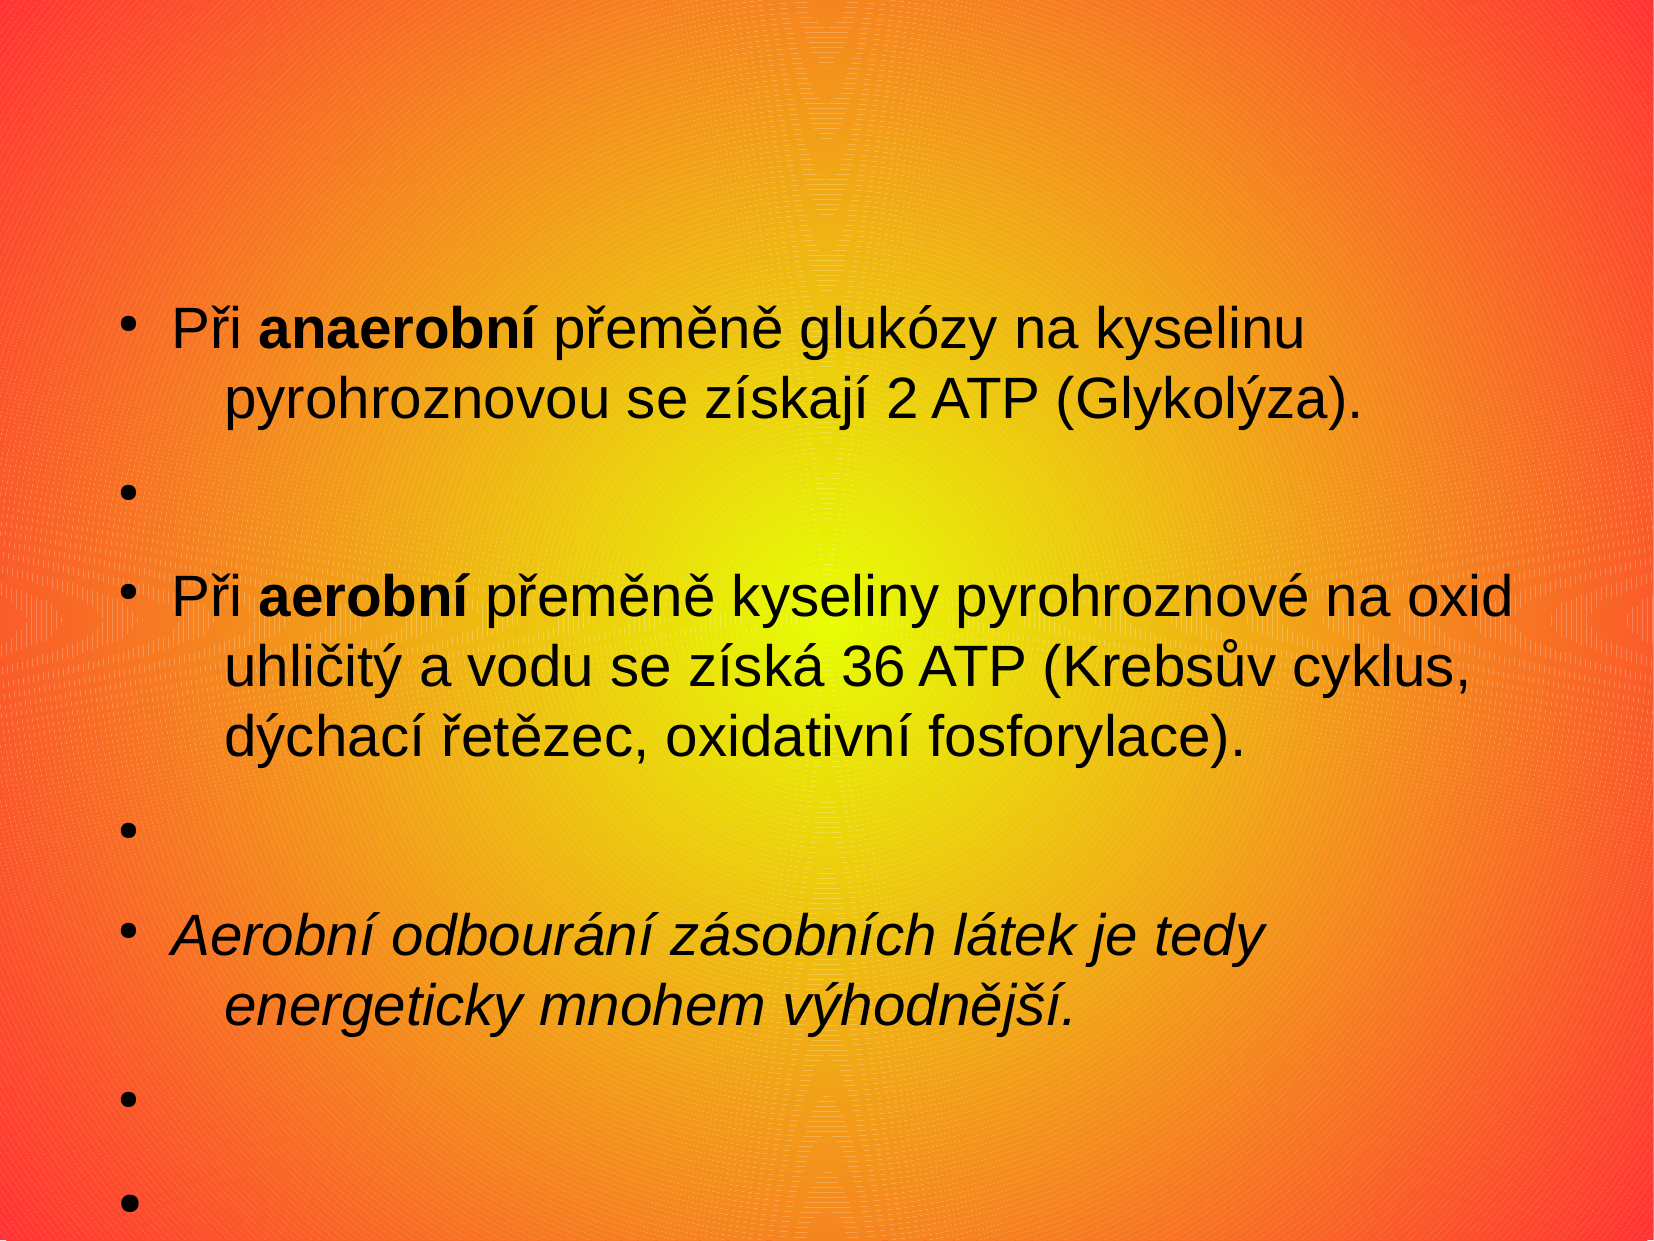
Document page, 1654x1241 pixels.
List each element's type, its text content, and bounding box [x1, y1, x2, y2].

list Při anaerobní přeměně glukózy na kyselinu pyrohroznovou se získají 2 ATP (Glykolýza). Při aerobní přeměně kyseliny pyrohroznové na oxid uhličitý a vodu se získá 36 ATP (Krebsův cyklus, dýchací řetězec, oxidativní fosforylace). Aerobní odbourání zásobních látek je tedy energeticky mnohem výhodnější. [82, 290, 1571, 1193]
